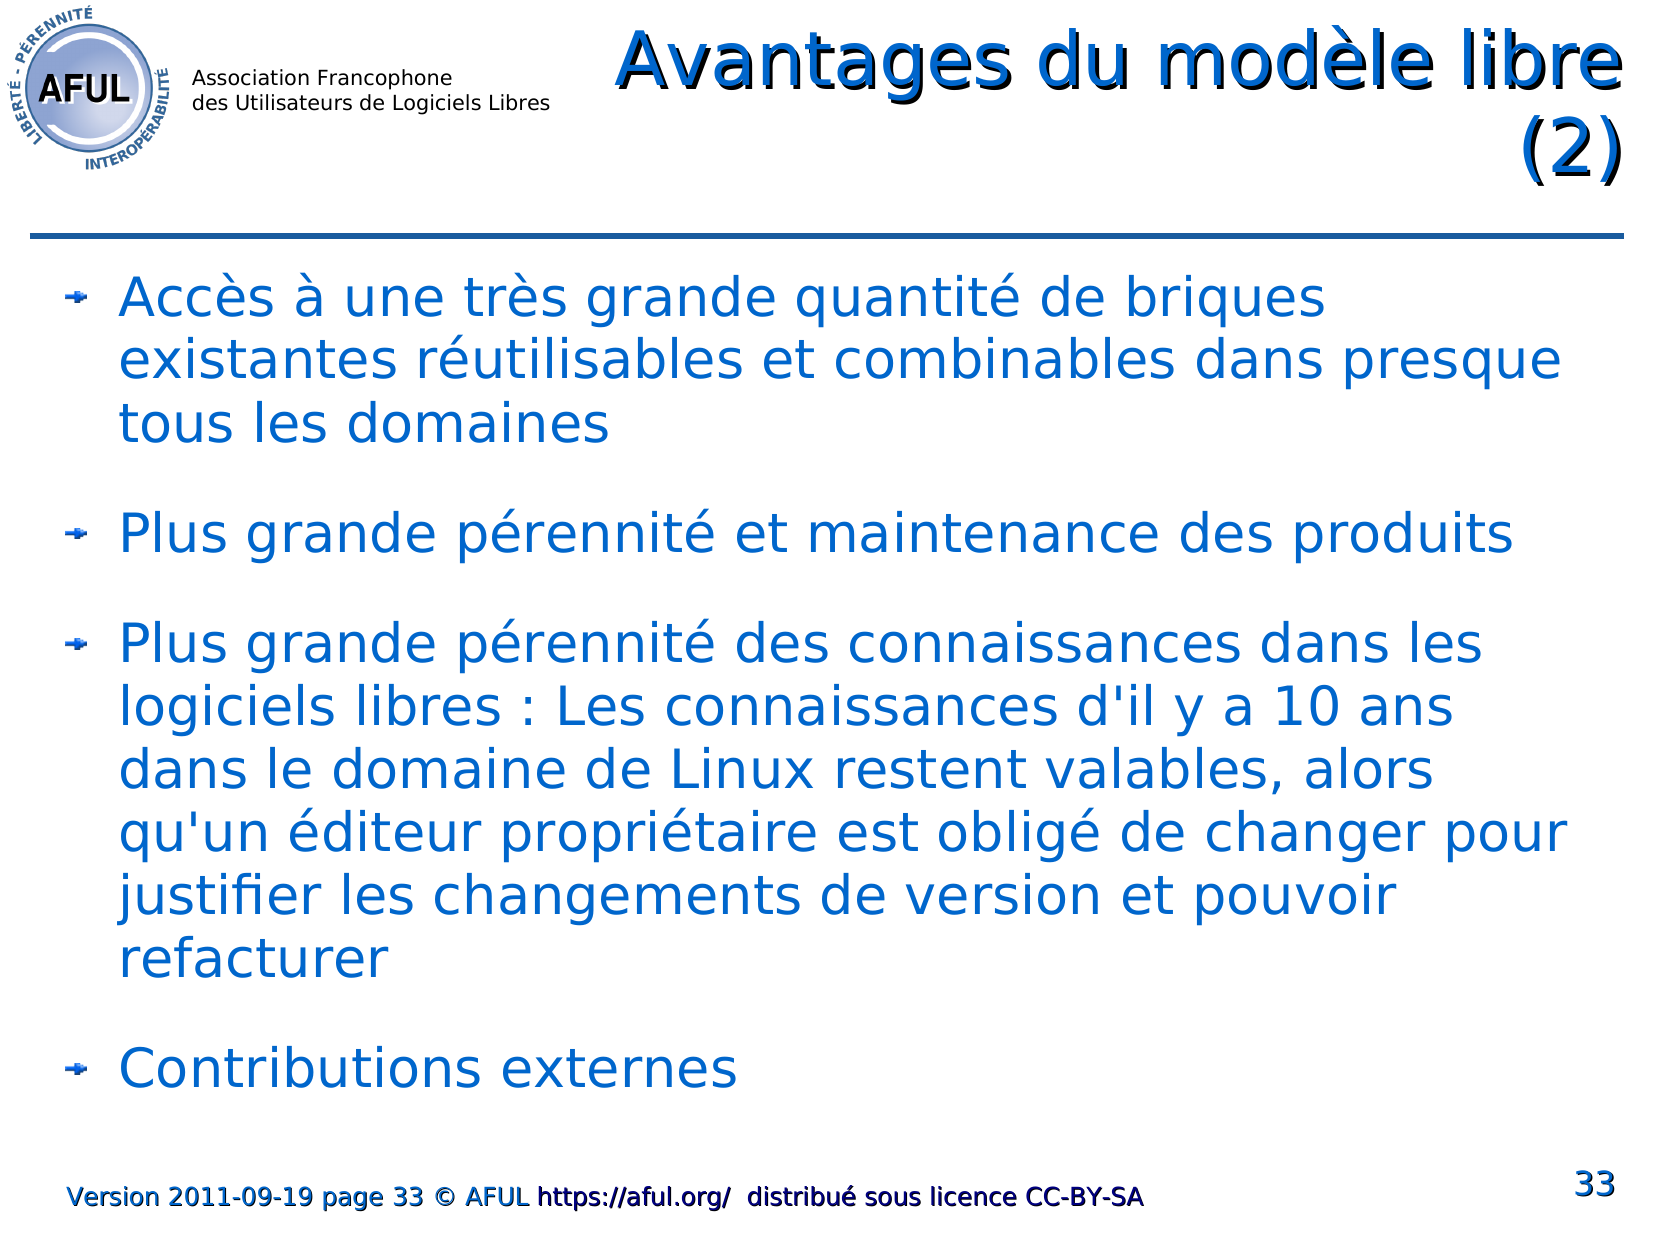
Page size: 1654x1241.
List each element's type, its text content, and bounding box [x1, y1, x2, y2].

title Avantages du modèle libre (2) [501, 0, 1625, 207]
list Accès à une très grande quantité de briques existantes réutilisables et combinables dans presque tous les domaines Plus grande pérennité et maintenance des produits Plus grande pérennité des connaissances dans les logiciels libres : Les connaissances d'il y a 10 ans dans le domaine de Linux restent valables, alors qu'un éditeur propriétaire est obligé de changer pour justifier les changements de version et pouvoir refacturer Contributions externes [47, 265, 1595, 1211]
picture [0, 0, 178, 178]
